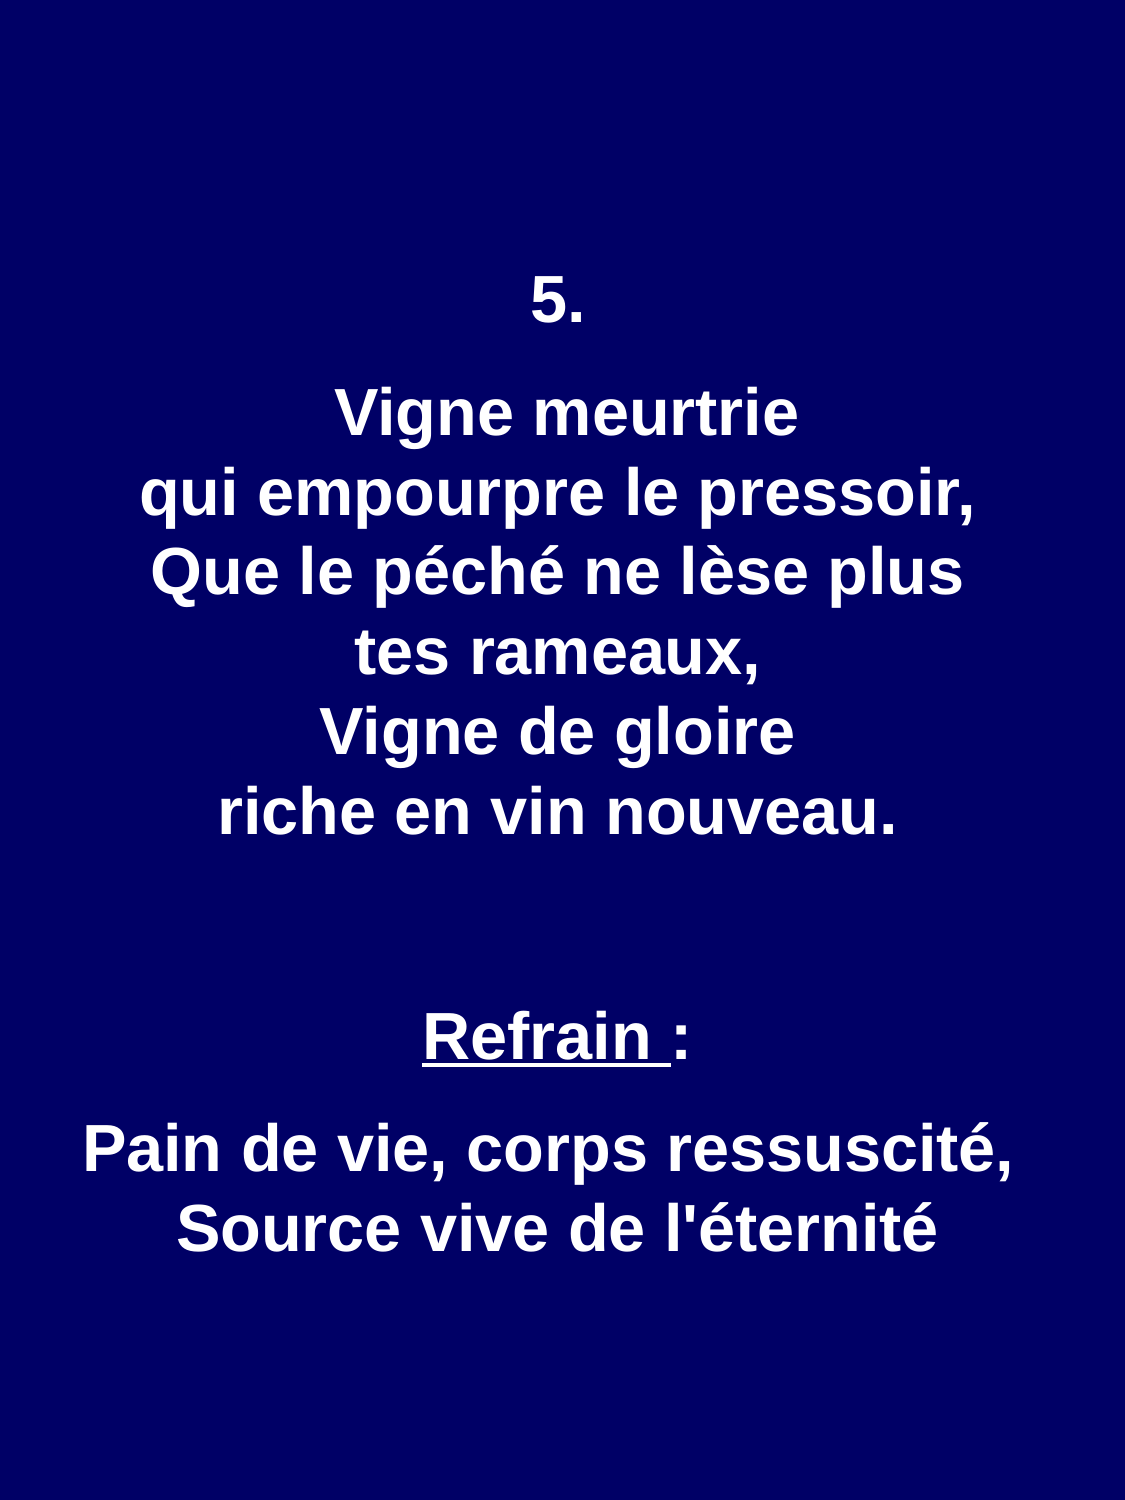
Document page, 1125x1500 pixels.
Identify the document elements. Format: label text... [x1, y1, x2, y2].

text_box 5. Vigne meurtrie qui empourpre le pressoir, Que le péché ne lèse plus tes rameaux, Vigne de gloire riche en vin nouveau. Refrain : Pain de vie, corps ressuscité, Source vive de l'éternité [17, 88, 1099, 1433]
